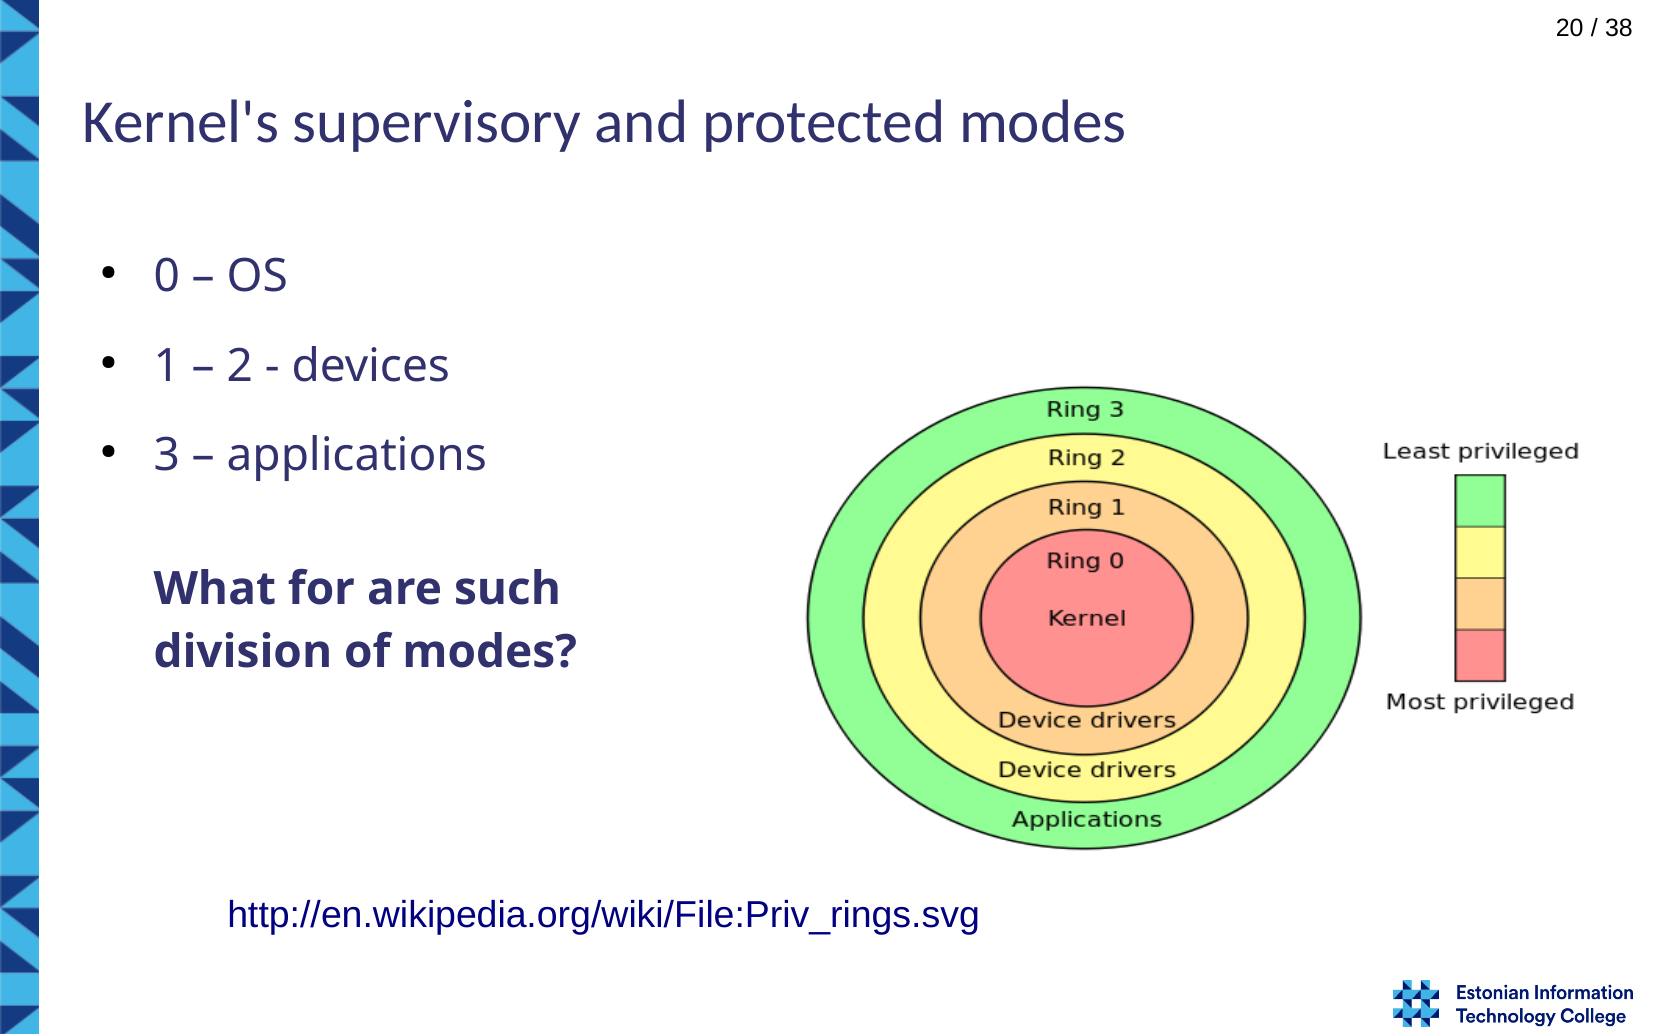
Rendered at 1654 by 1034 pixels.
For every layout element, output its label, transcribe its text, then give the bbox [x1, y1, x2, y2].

list 0 – OS 1 – 2 - devices 3 – applications [82, 241, 1538, 842]
picture [801, 383, 1583, 853]
picture [1393, 980, 1633, 1027]
list What for are such division of modes? [82, 555, 662, 721]
text_box http://en.wikipedia.org/wiki/File:Priv_rings.svg [212, 885, 1323, 985]
title Kernel's supervisory and protected modes [82, 38, 1571, 217]
